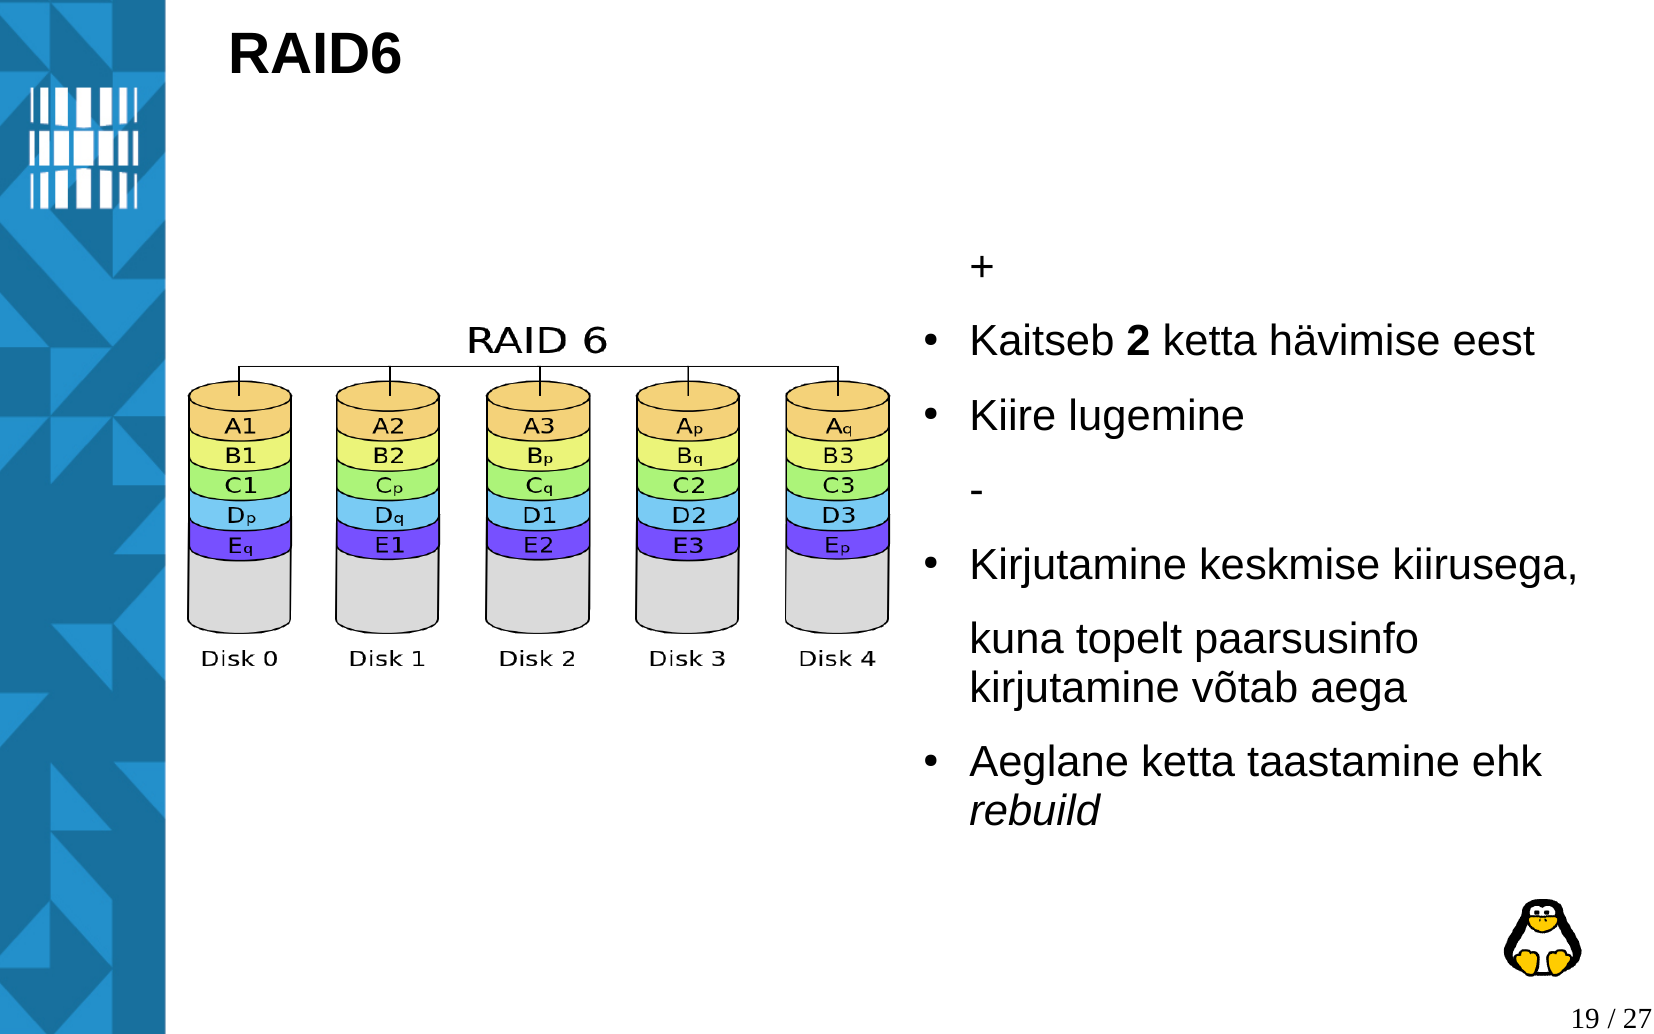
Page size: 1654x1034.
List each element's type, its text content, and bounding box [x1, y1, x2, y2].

picture [1476, 875, 1607, 985]
picture [167, 314, 924, 686]
title RAID6 [228, 11, 1630, 95]
list + Kaitseb 2 ketta hävimise eest Kiire lugemine - Kirjutamine keskmise kiirusega, kuna topelt paarsusinfo kirjutamine võtab aega Aeglane ketta taastamine ehk rebuild [907, 241, 1627, 842]
